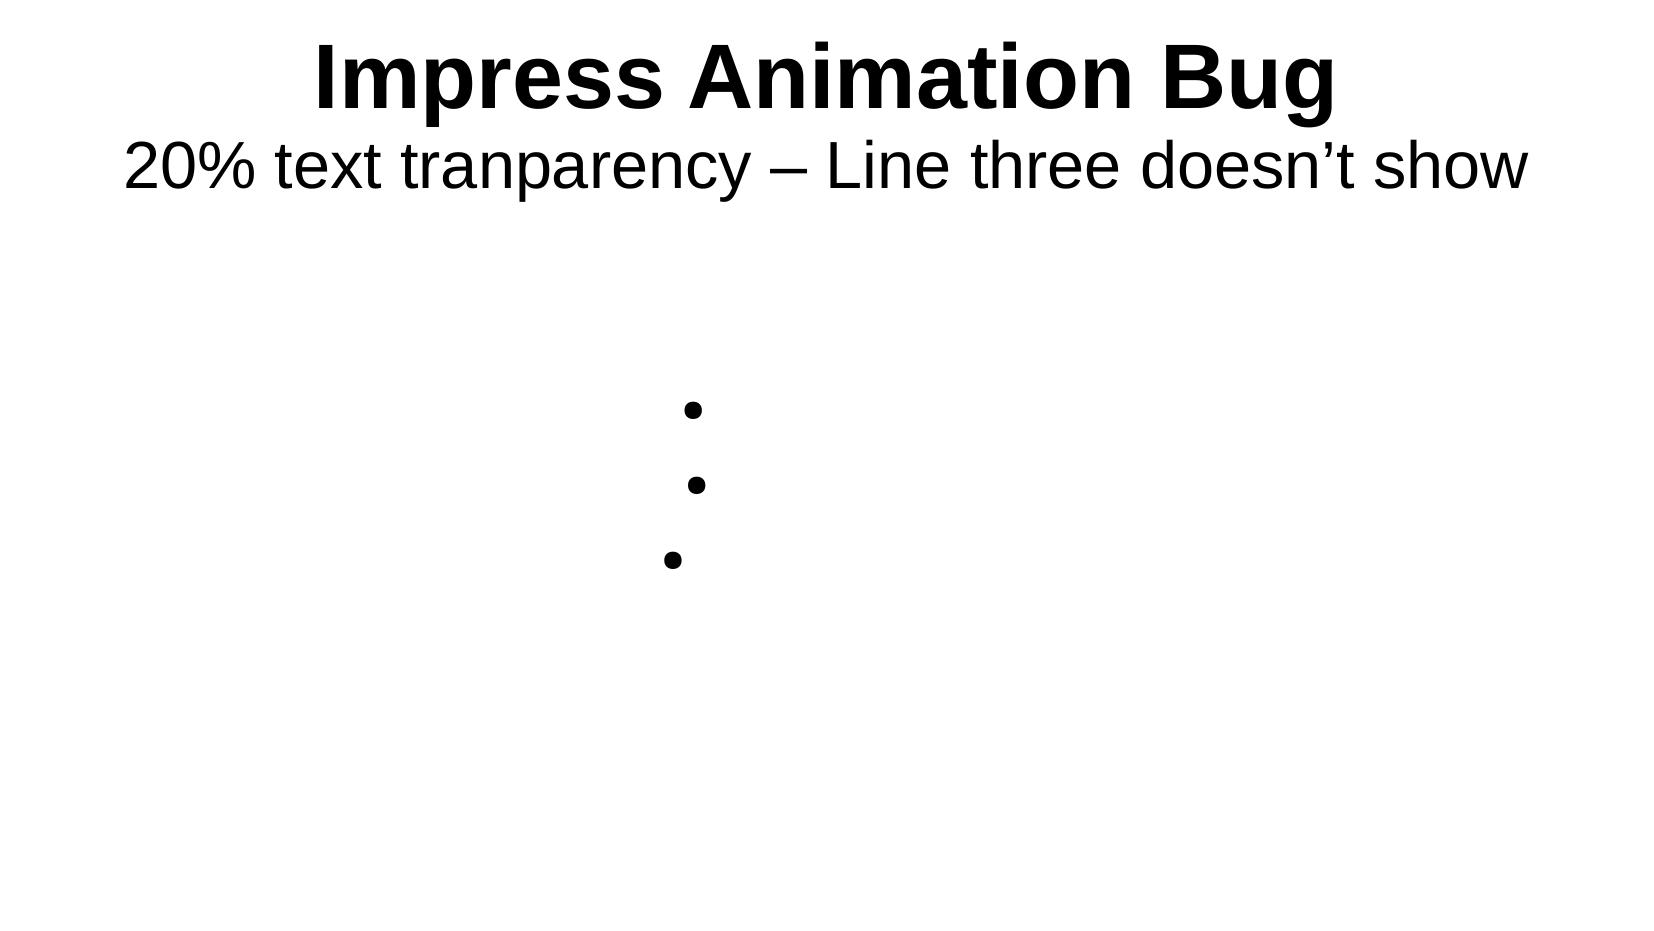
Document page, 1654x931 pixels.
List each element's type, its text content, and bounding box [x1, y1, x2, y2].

title Impress Animation Bug 20% text tranparency – Line three doesn’t show [82, 26, 1571, 204]
subtitle Line one Line two Line three [82, 217, 1571, 758]
